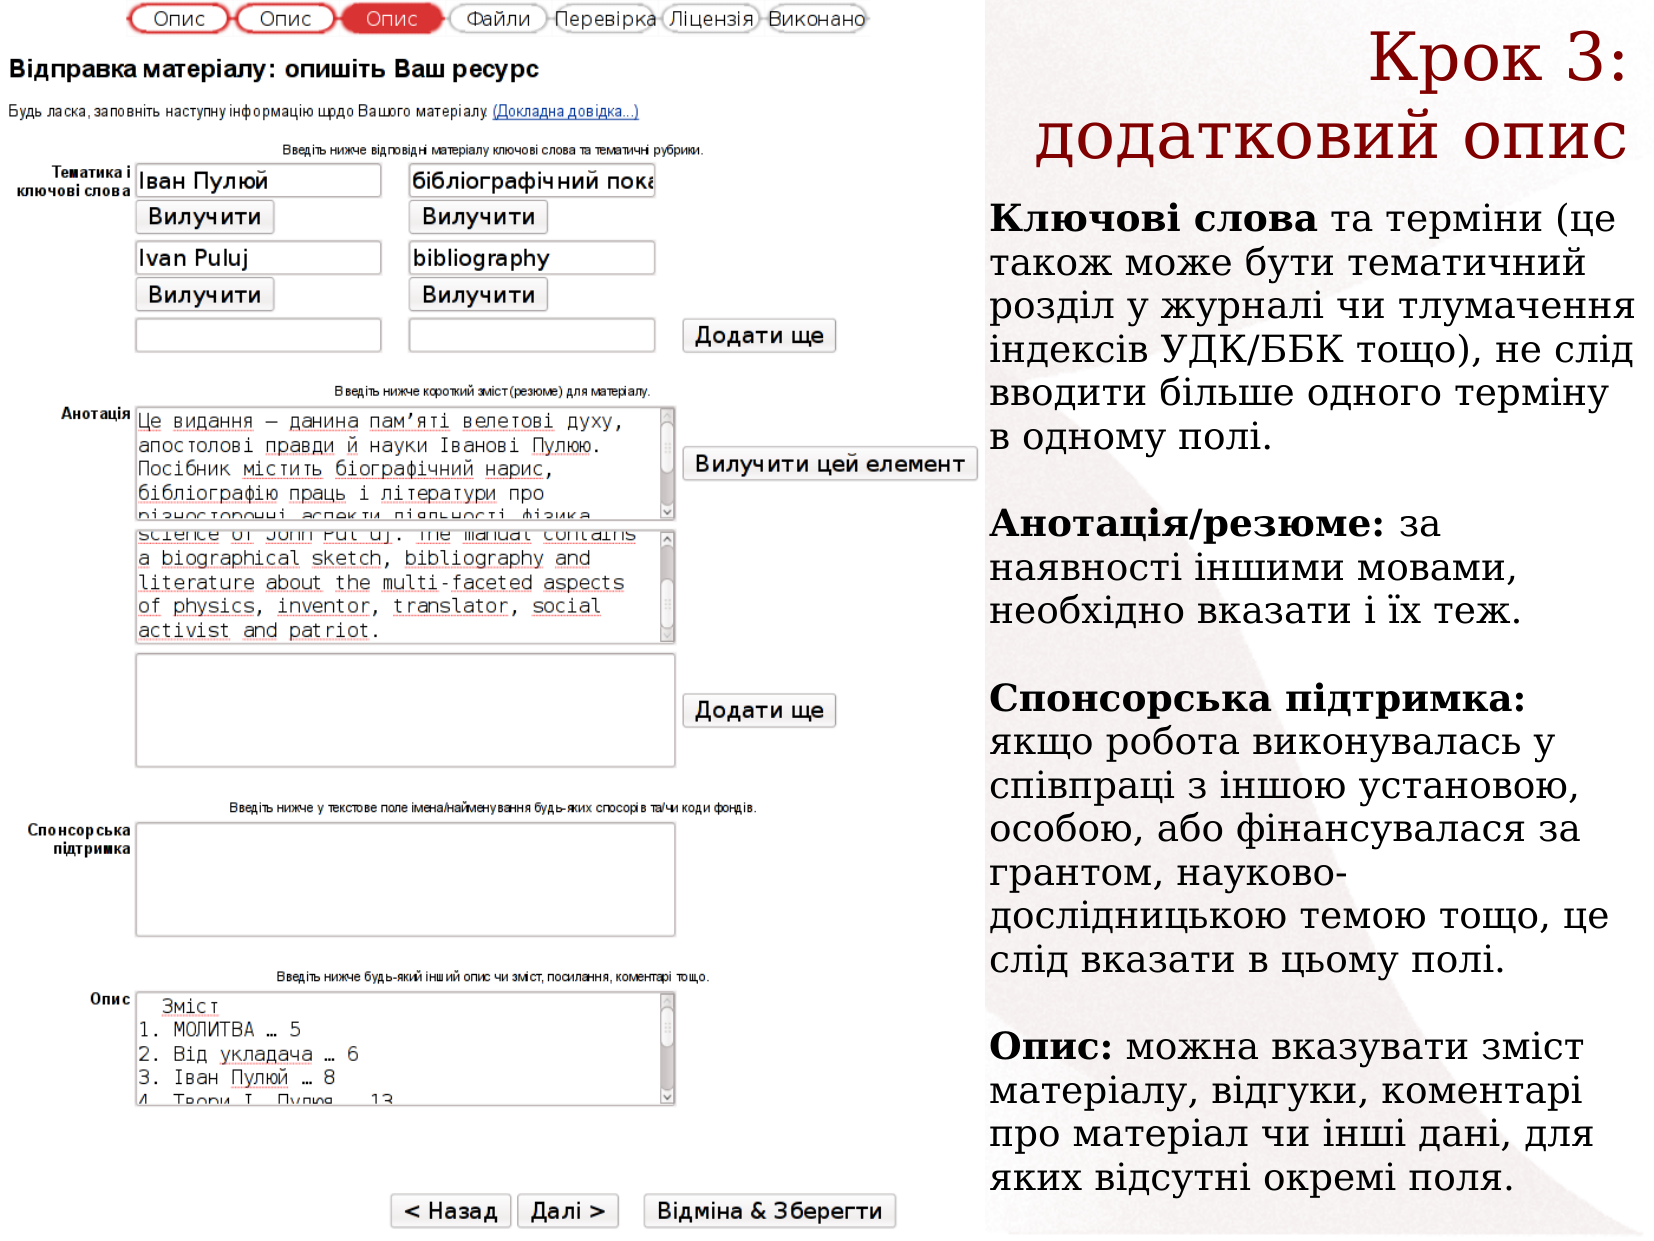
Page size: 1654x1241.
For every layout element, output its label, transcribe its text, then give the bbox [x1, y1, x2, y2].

picture [0, 0, 1654, 1241]
title Крок 3: додатковий опис [985, 18, 1630, 175]
text_box Ключові слова та терміни (це також може бути тематичний розділ у журналі чи тлумачення індексів УДК/ББК тощо), не слід вводити більше одного терміну в одному полі. Анотація/резюме: за наявності іншими мовами, необхідно вказати і їх теж. Спонсорська підтримка: якщо робота виконувалась у співпраці з іншою установою, особою, або фінансувалася за грантом, науково-дослідницькою темою тощо, це слід вказати в цьому полі. Опис: можна вказувати зміст матеріалу, відгуки, коментарі про матеріал чи інші дані, для яких відсутні окремі поля. [974, 188, 1654, 1241]
